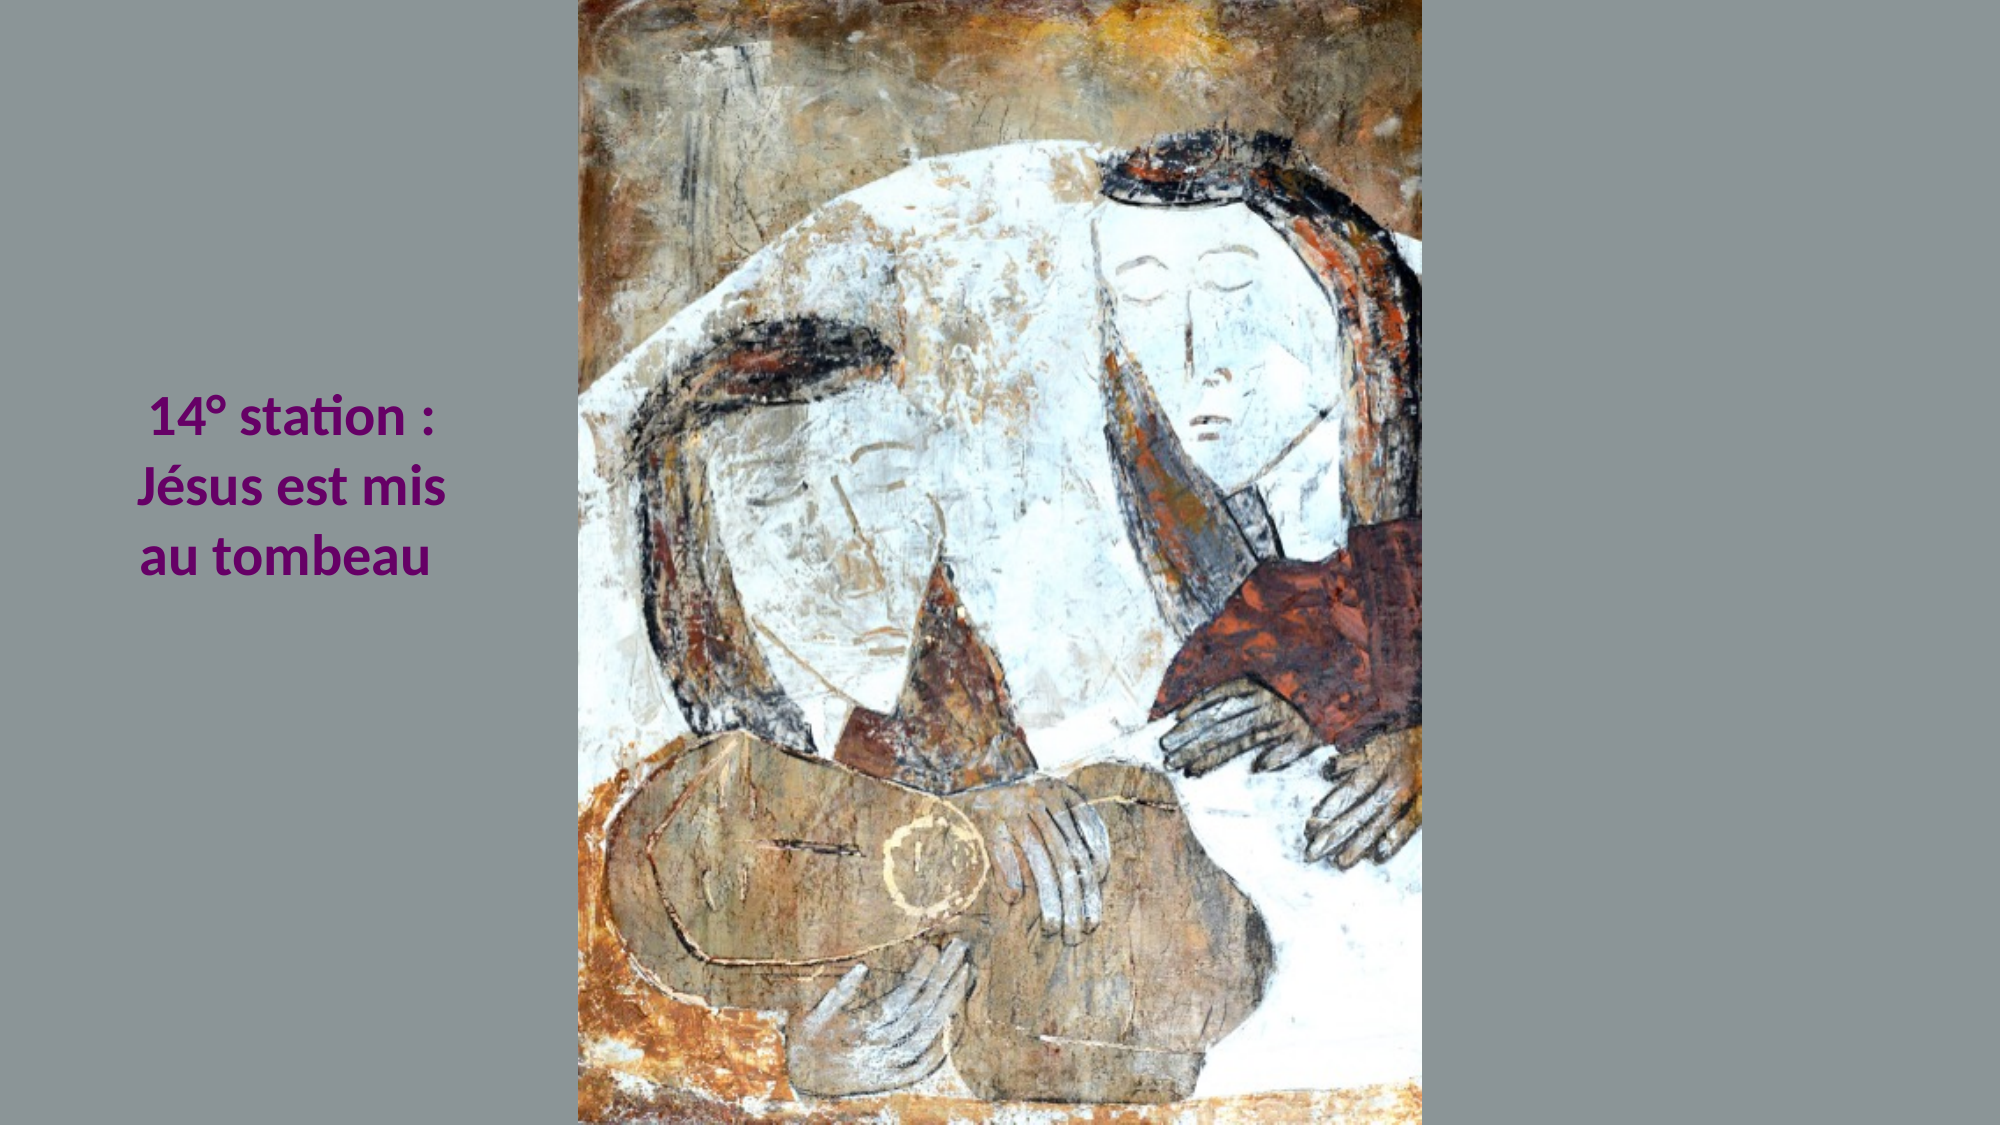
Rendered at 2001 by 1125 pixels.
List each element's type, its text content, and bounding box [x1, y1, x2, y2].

picture [0, 0, 2000, 1125]
text_box 14° station : Jésus est mis au tombeau [111, 369, 474, 597]
